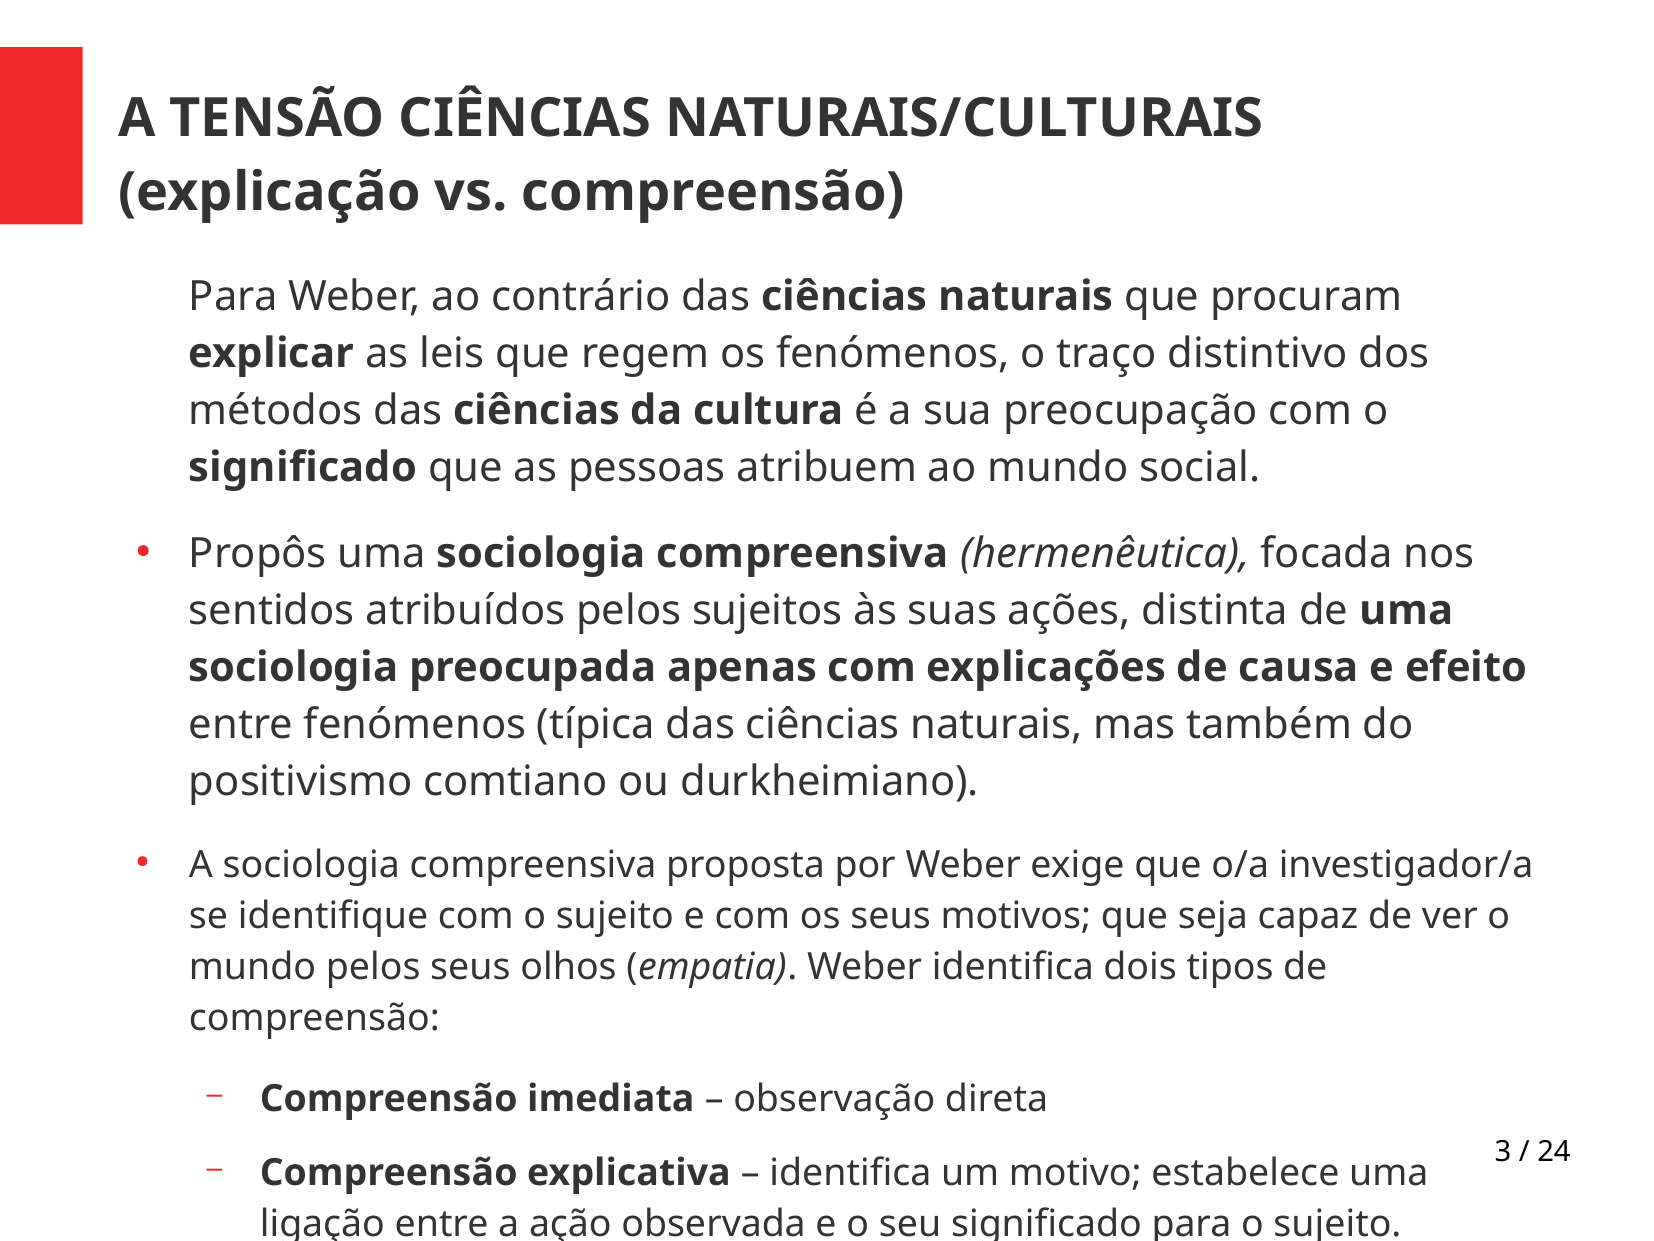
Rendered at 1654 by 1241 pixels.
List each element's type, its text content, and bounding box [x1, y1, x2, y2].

title A TENSÃO CIÊNCIAS NATURAIS/CULTURAIS (explicação vs. compreensão) [118, 49, 1571, 257]
list Para Weber, ao contrário das ciências naturais que procuram explicar as leis que regem os fenómenos, o traço distintivo dos métodos das ciências da cultura é a sua preocupação com o significado que as pessoas atribuem ao mundo social. Propôs uma sociologia compreensiva (hermenêutica), focada nos sentidos atribuídos pelos sujeitos às suas ações, distinta de uma sociologia preocupada apenas com explicações de causa e efeito entre fenómenos (típica das ciências naturais, mas também do positivismo comtiano ou durkheimiano). A sociologia compreensiva proposta por Weber exige que o/a investigador/a se identifique com o sujeito e com os seus motivos; que seja capaz de ver o mundo pelos seus olhos (empatia). Weber identifica dois tipos de compreensão: Compreensão imediata – observação direta Compreensão explicativa – identifica um motivo; estabelece uma ligação entre a ação observada e o seu significado para o sujeito. [118, 265, 1536, 986]
